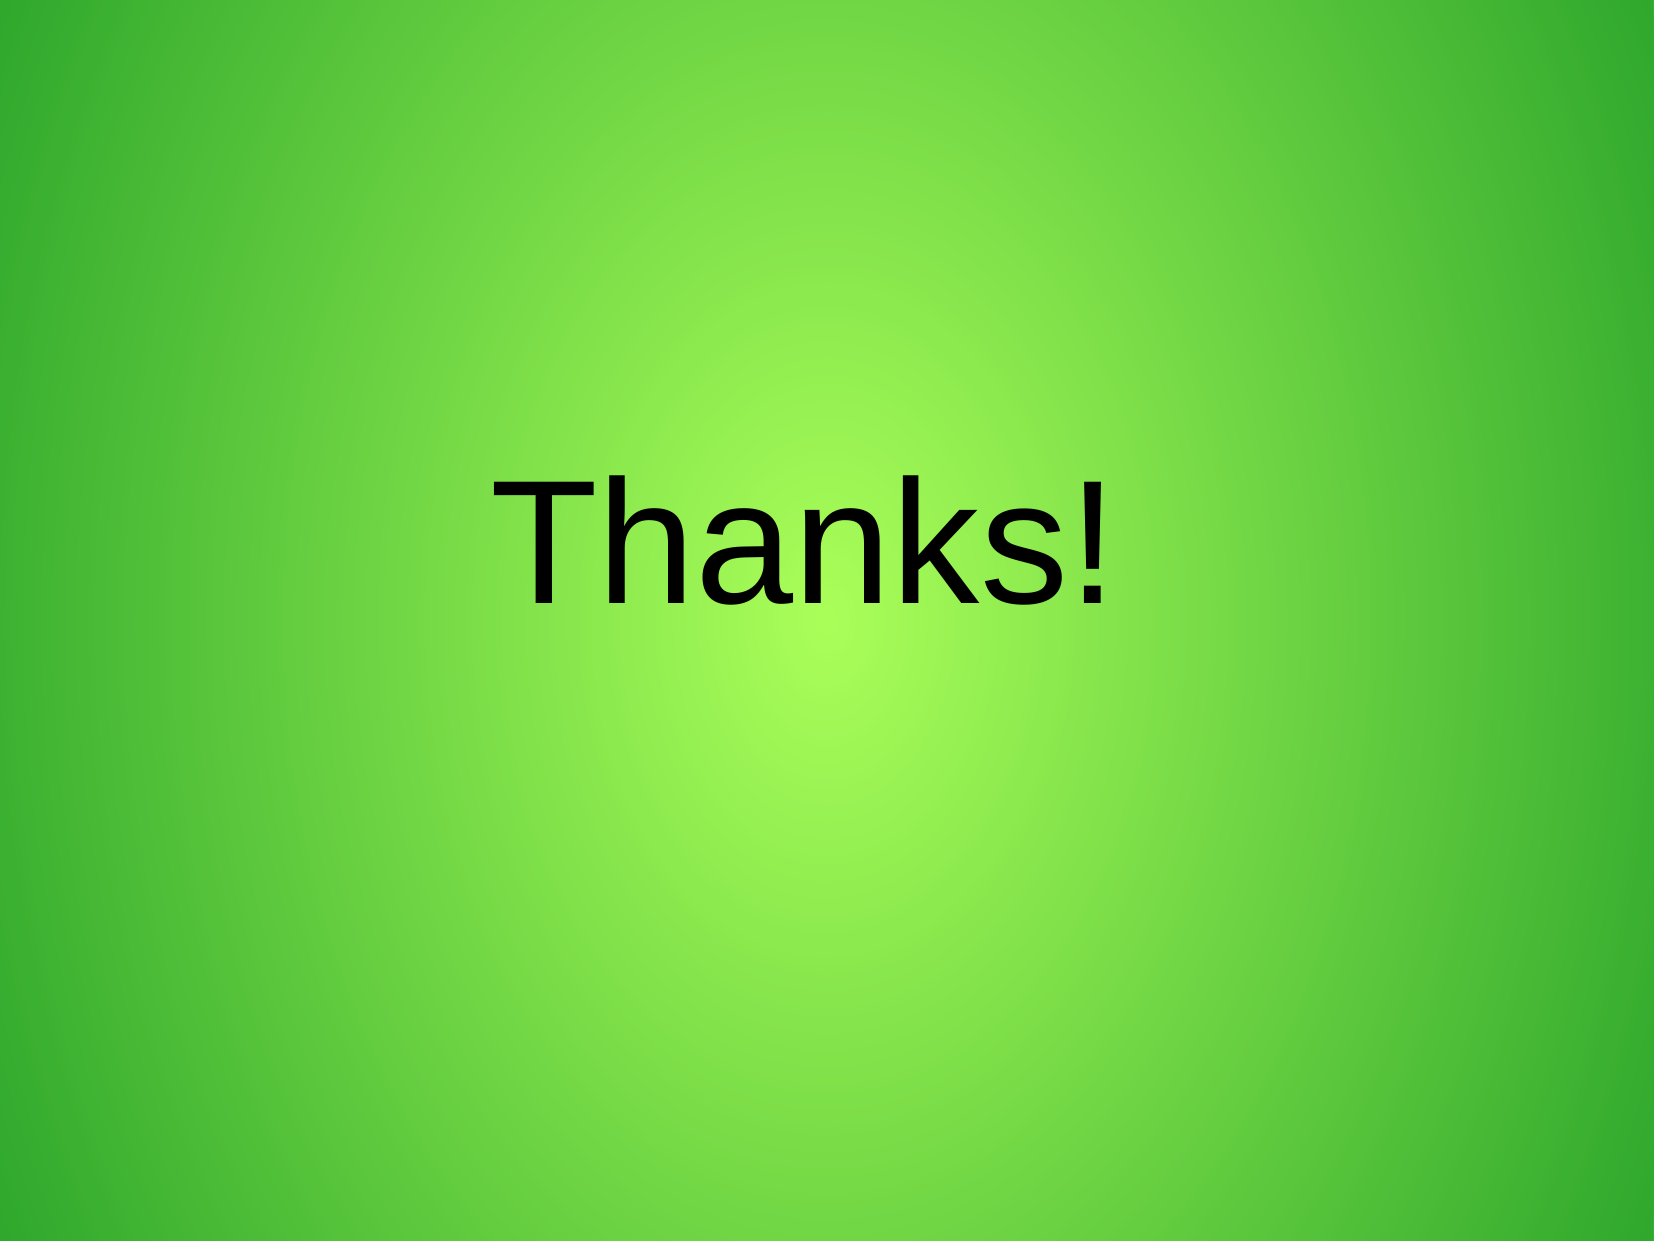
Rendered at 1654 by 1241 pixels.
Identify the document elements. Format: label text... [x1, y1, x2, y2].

title Thanks! [60, 440, 1549, 646]
